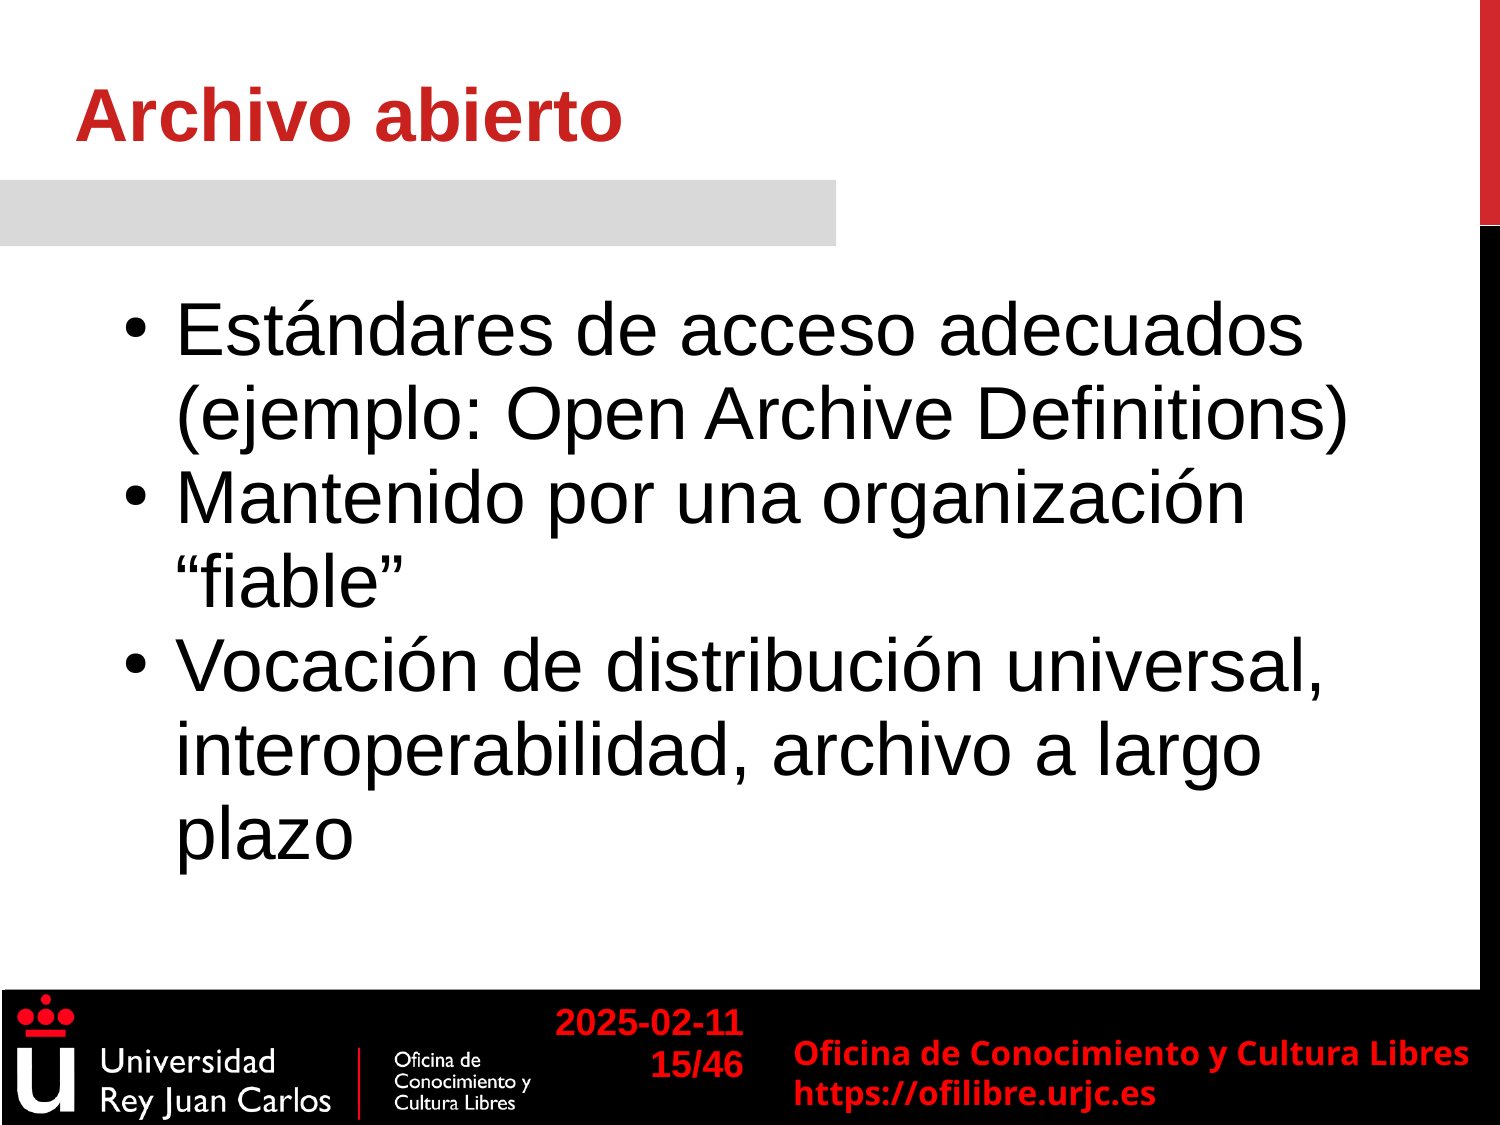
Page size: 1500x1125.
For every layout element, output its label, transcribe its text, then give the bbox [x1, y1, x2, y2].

text_box Estándares de acceso adecuados (ejemplo: Open Archive Definitions) Mantenido por una organización “fiable” Vocación de distribución universal, interoperabilidad, archivo a largo plazo [90, 280, 1381, 967]
title [75, 15, 1425, 172]
picture [17, 994, 531, 1120]
text_box Archivo abierto [60, 66, 691, 249]
